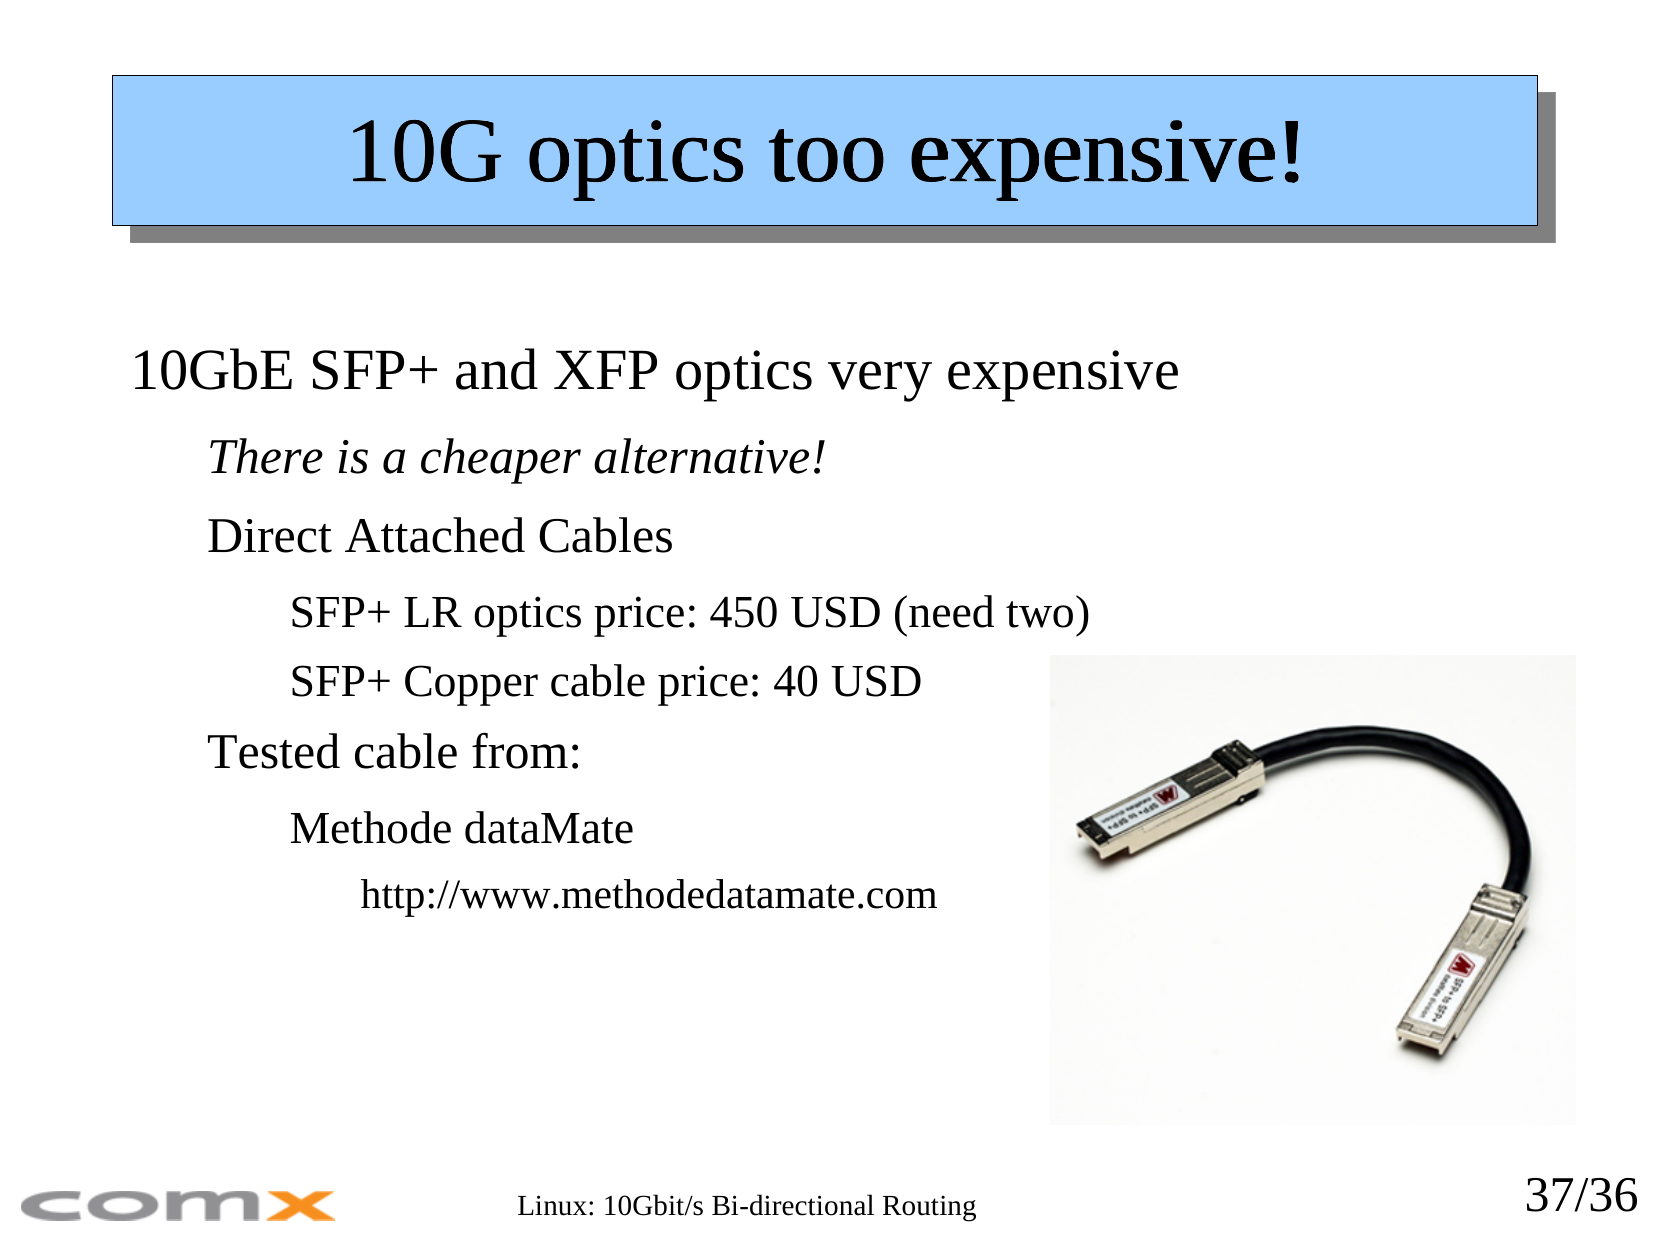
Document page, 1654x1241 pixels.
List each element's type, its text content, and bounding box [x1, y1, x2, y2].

title 10G optics too expensive! [116, 90, 1538, 211]
picture [21, 1191, 335, 1221]
list 10GbE SFP+ and XFP optics very expensive There is a cheaper alternative! Direct Attached Cables SFP+ LR optics price: 450 USD (need two) SFP+ Copper cable price: 40 USD Tested cable from: Methode dataMate http://www.methodedatamate.com [112, 337, 1538, 1096]
picture [1050, 655, 1576, 1126]
